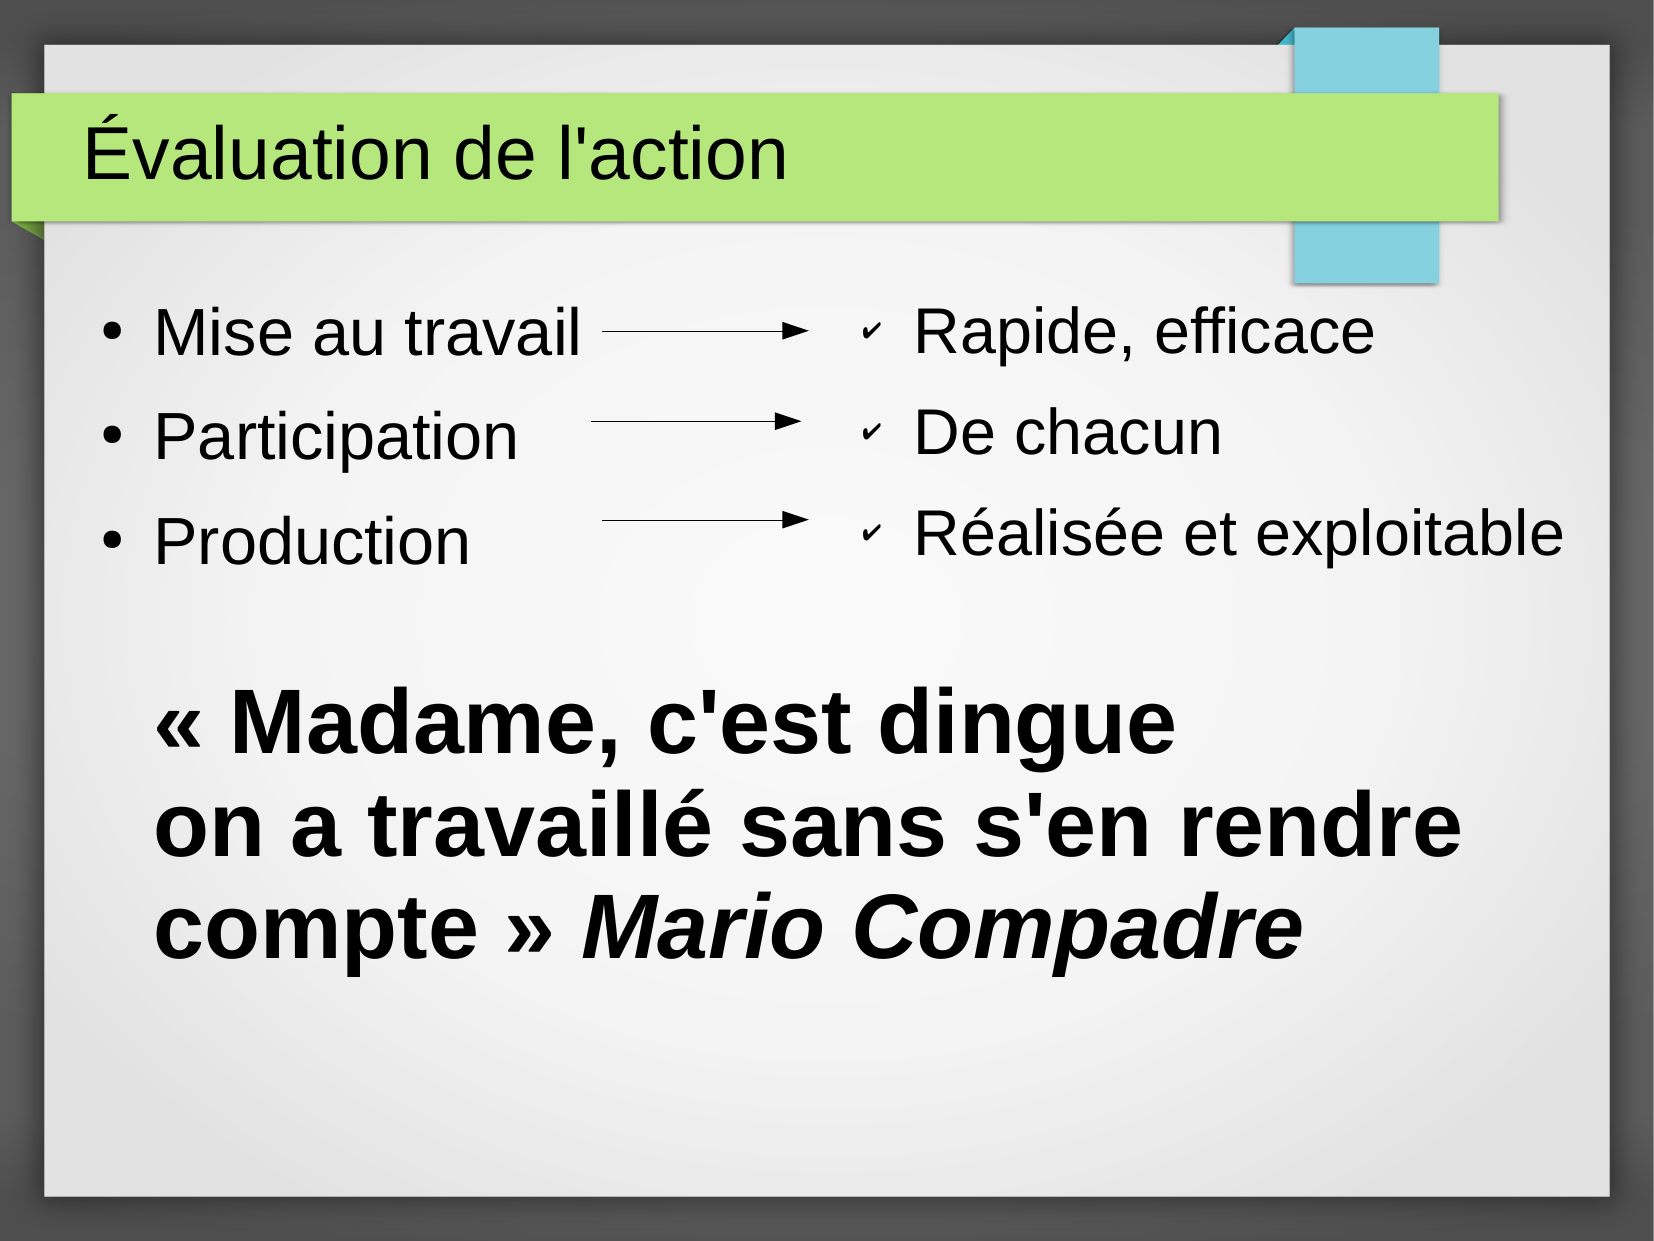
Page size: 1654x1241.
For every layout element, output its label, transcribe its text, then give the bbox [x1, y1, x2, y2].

title Évaluation de l'action [82, 94, 1264, 213]
picture [0, 0, 1654, 1241]
list Mise au travail Participation Production [82, 295, 809, 639]
list Rapide, efficace De chacun Réalisée et exploitable [845, 295, 1572, 639]
list « Madame, c'est dingue on a travaillé sans s'en rendre compte » Mario Compadre [82, 670, 1571, 1015]
